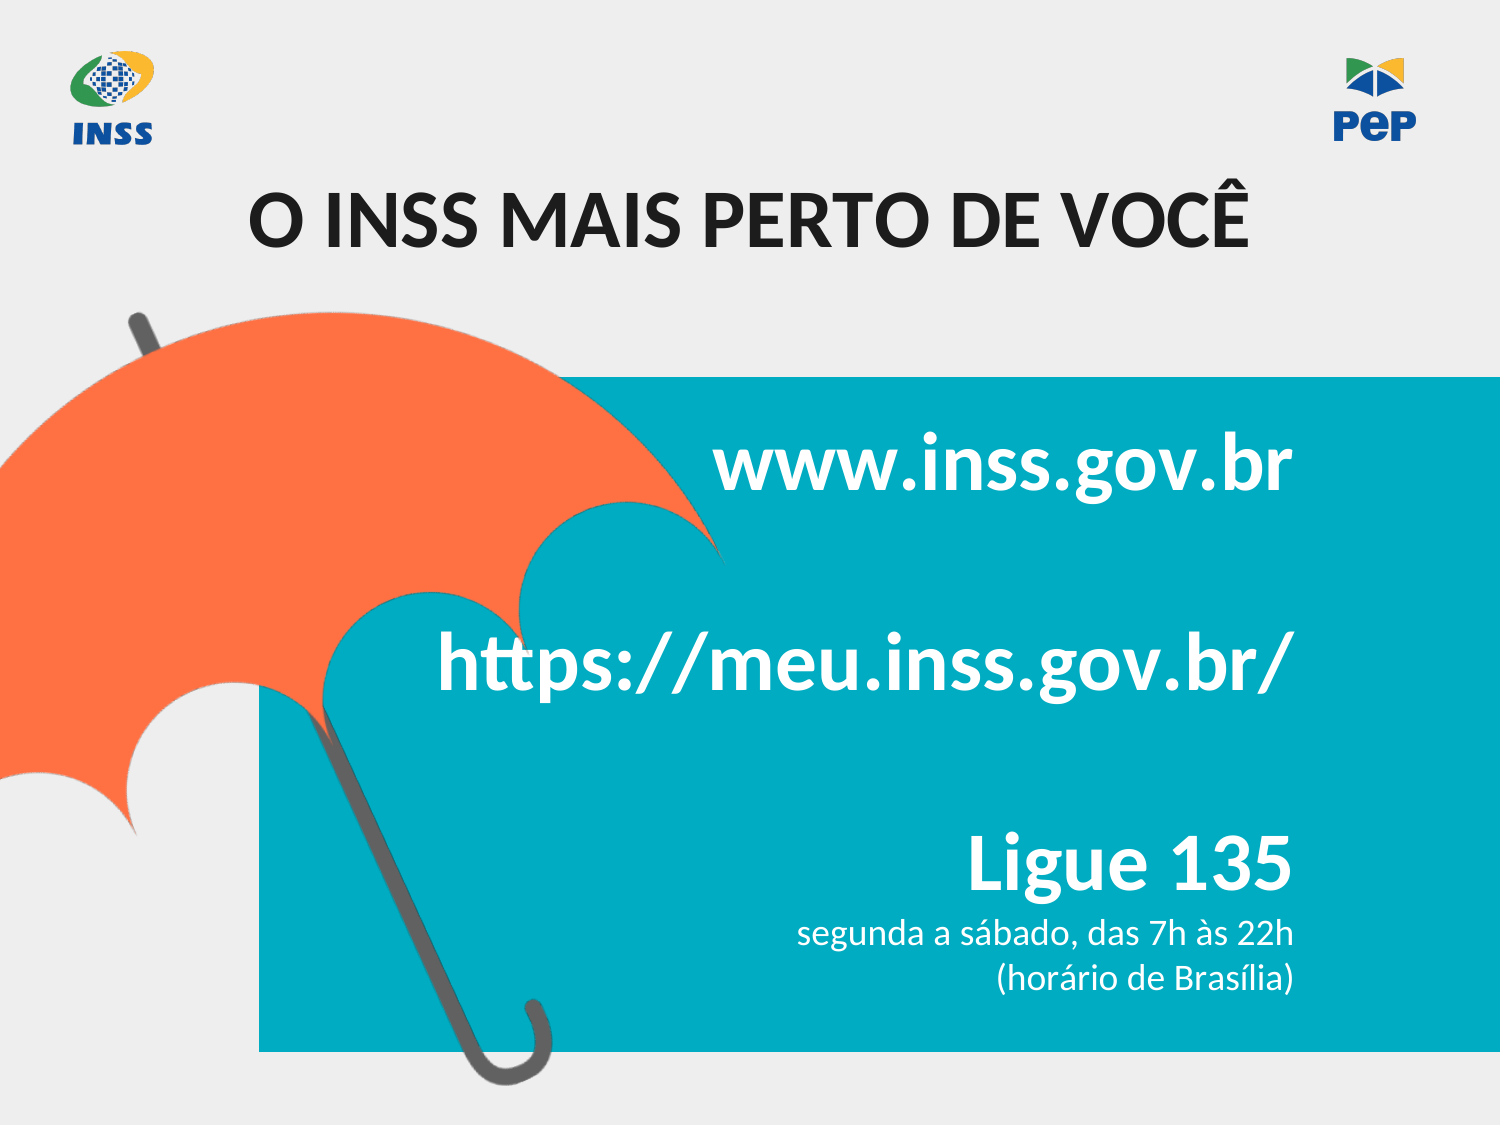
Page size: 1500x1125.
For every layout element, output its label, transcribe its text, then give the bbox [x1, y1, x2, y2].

picture [0, 132, 1500, 1125]
title O INSS MAIS PERTO DE VOCÊ [75, 145, 496, 284]
picture [1334, 58, 1416, 141]
text_box www.inss.gov.br https://meu.inss.gov.br/ Ligue 135 segunda a sábado, das 7h às 22h (horário de Brasília) [651, 400, 1310, 1005]
list [640, 377, 1426, 1005]
picture [70, 51, 154, 145]
title O INSS MAIS PERTO DE VOCÊ [534, 145, 1426, 284]
